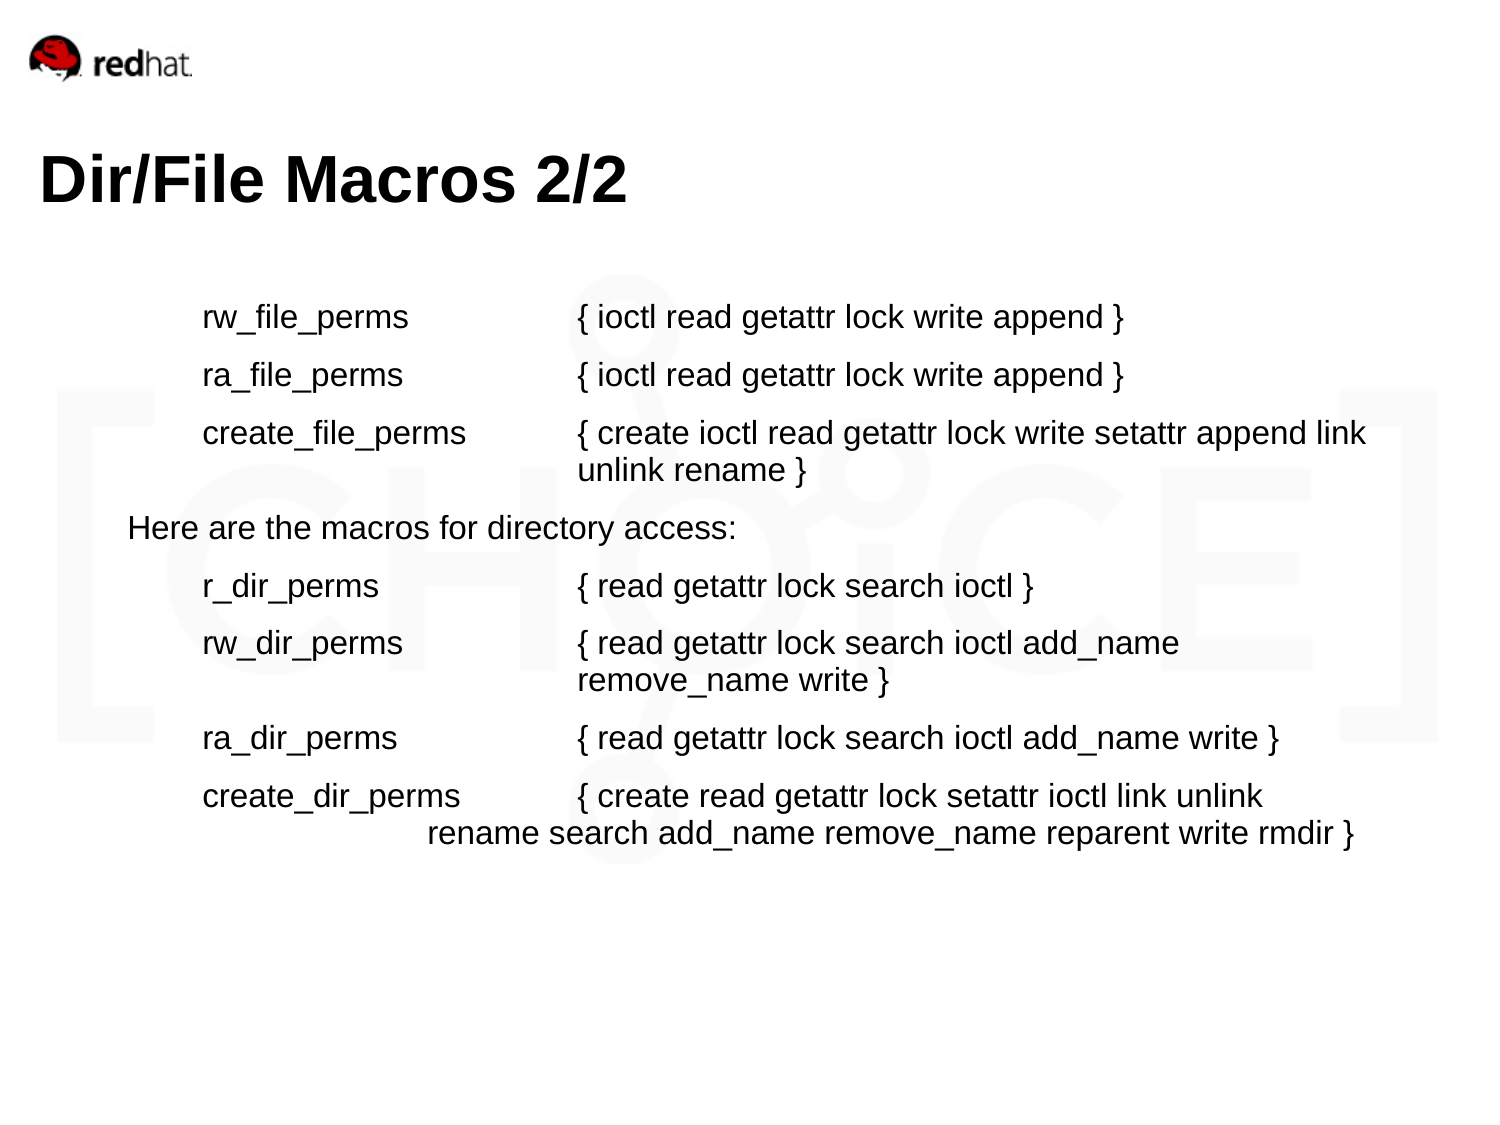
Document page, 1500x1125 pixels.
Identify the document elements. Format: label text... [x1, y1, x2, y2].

list rw_file_perms { ioctl read getattr lock write append } ra_file_perms { ioctl read getattr lock write append } create_file_perms { create ioctl read getattr lock write setattr append link unlink rename } Here are the macros for directory access: r_dir_perms { read getattr lock search ioctl } rw_dir_perms { read getattr lock search ioctl add_name remove_name write } ra_dir_perms { read getattr lock search ioctl add_name write } create_dir_perms { create read getattr lock setattr ioctl link unlink rename search add_name remove_name reparent write rmdir } [112, 291, 1389, 1012]
picture [28, 33, 192, 89]
picture [57, 274, 1438, 864]
title Dir/File Macros 2/2 [25, 96, 1378, 225]
